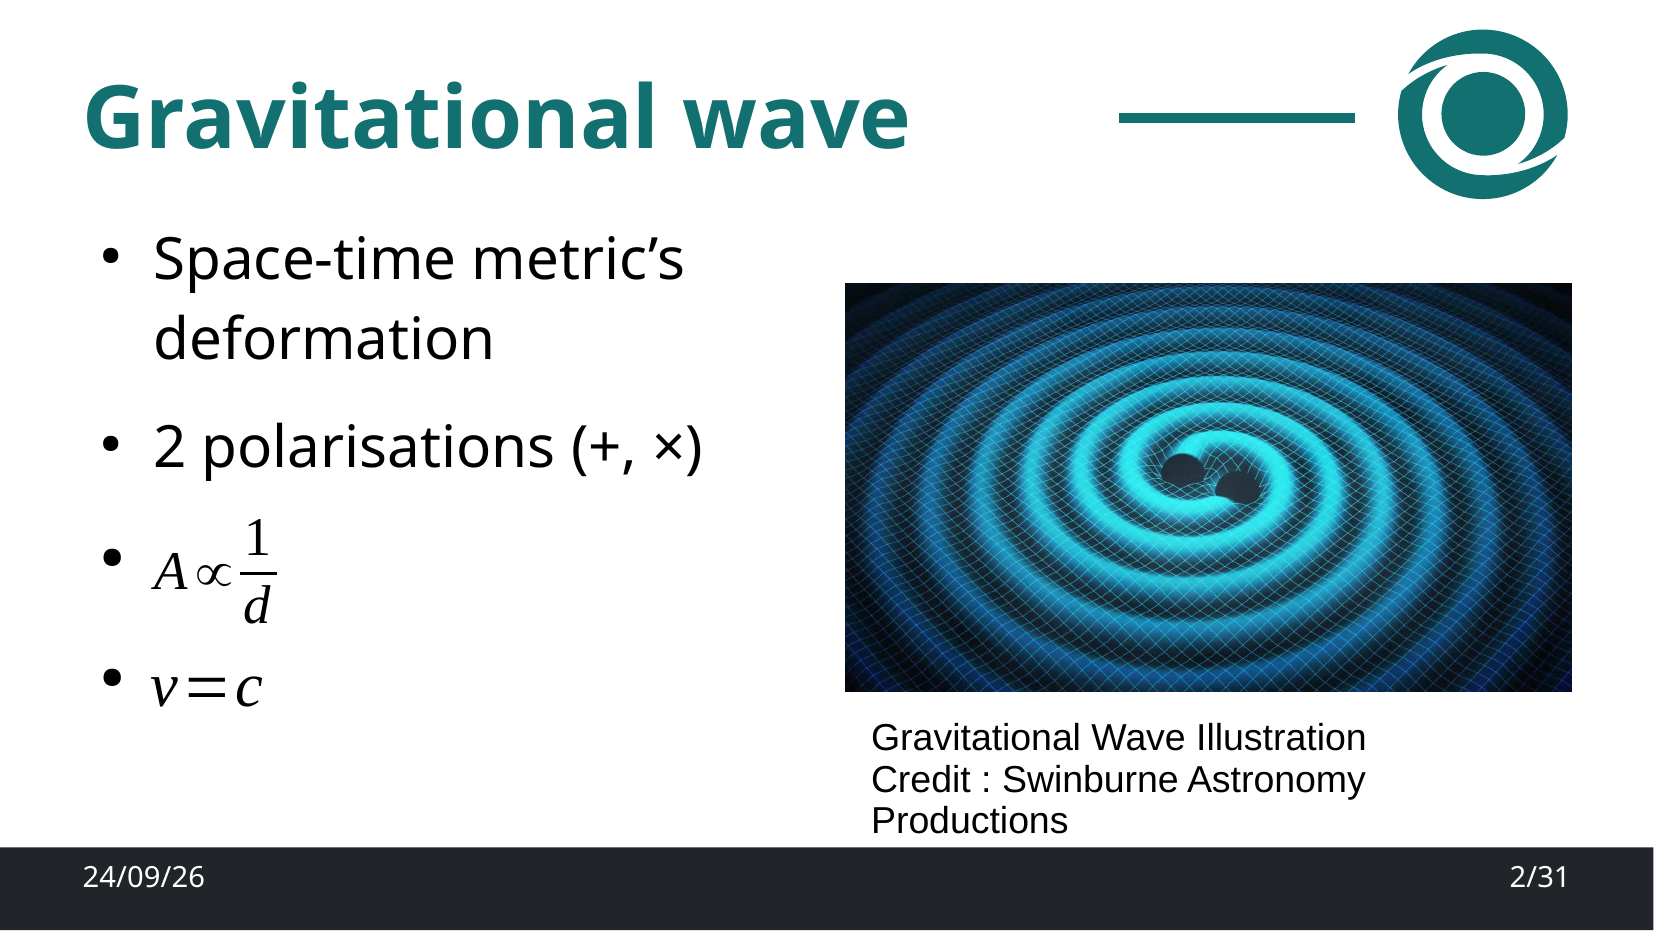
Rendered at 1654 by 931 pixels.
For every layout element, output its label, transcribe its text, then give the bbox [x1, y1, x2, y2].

picture [845, 283, 1572, 692]
list Space-time metric’s deformation 2 polarisations (+, ×) [82, 217, 809, 758]
title Gravitational wave [82, 37, 1241, 193]
text_box Gravitational Wave Illustration Credit : Swinburne Astronomy Productions [856, 708, 1566, 850]
chart [147, 649, 266, 720]
chart [147, 507, 281, 638]
